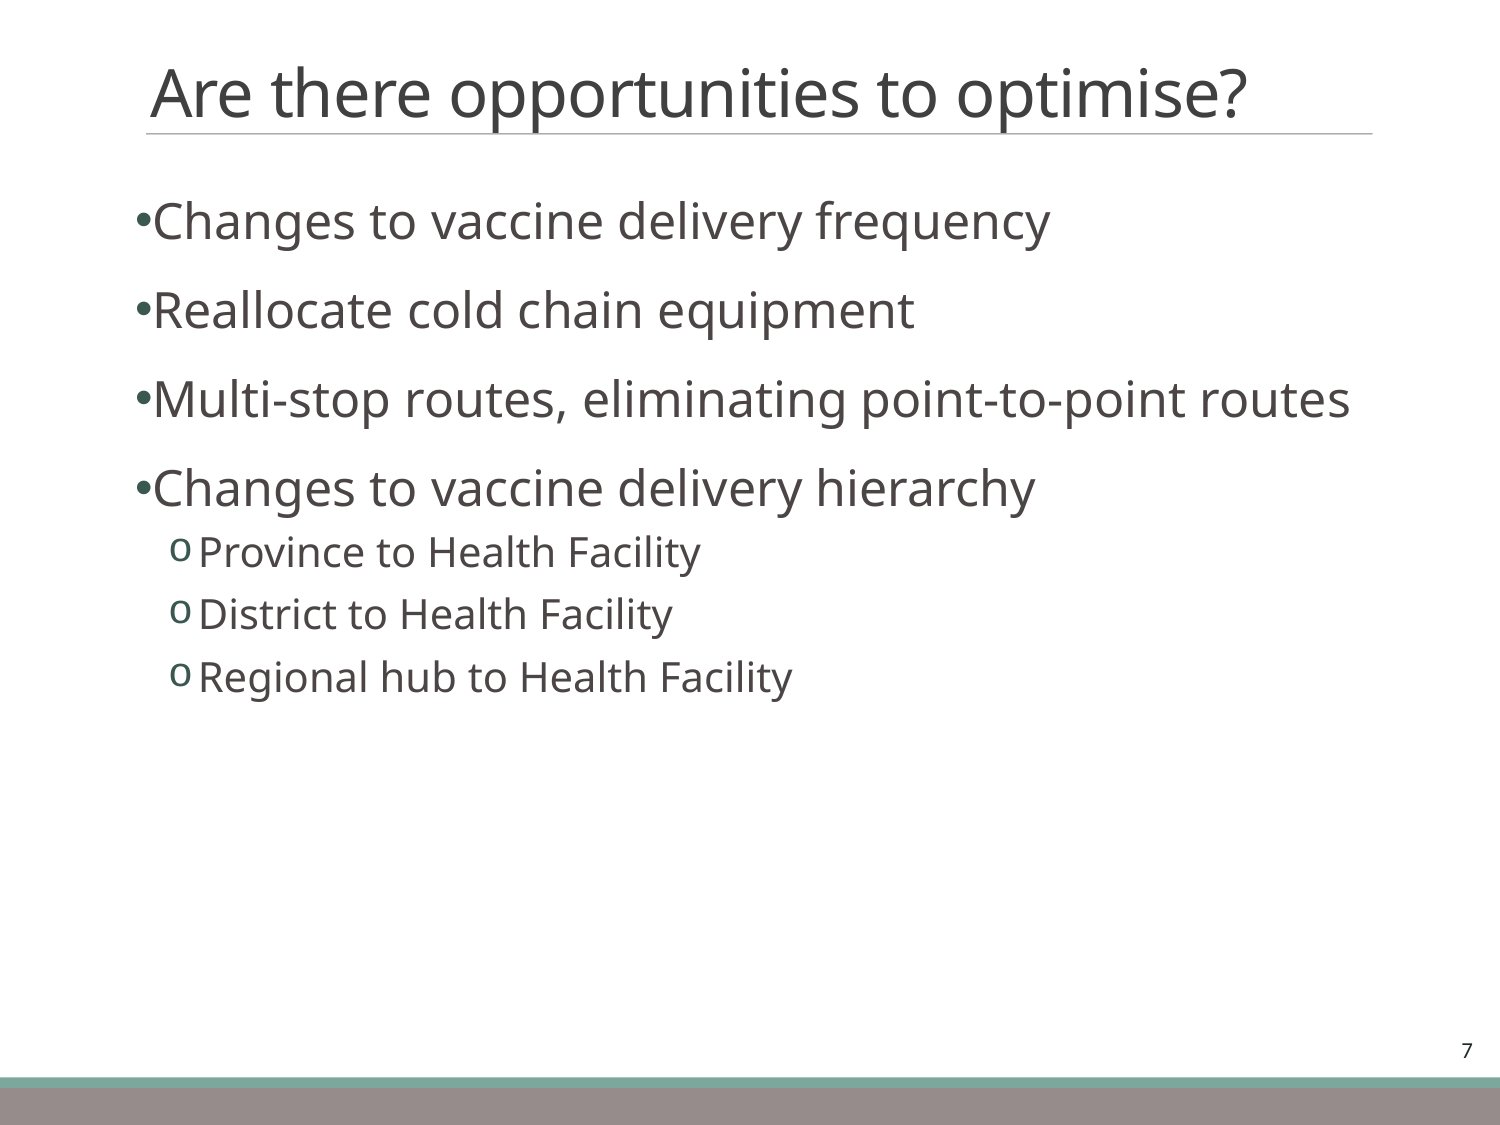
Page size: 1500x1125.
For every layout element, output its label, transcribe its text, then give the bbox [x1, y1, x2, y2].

slide_number 7 [1403, 1023, 1489, 1077]
title Are there opportunities to optimise? [135, 47, 1373, 139]
list Changes to vaccine delivery frequency Reallocate cold chain equipment Multi-stop routes, eliminating point-to-point routes Changes to vaccine delivery hierarchy Province to Health Facility District to Health Facility Regional hub to Health Facility [135, 181, 1373, 1024]
